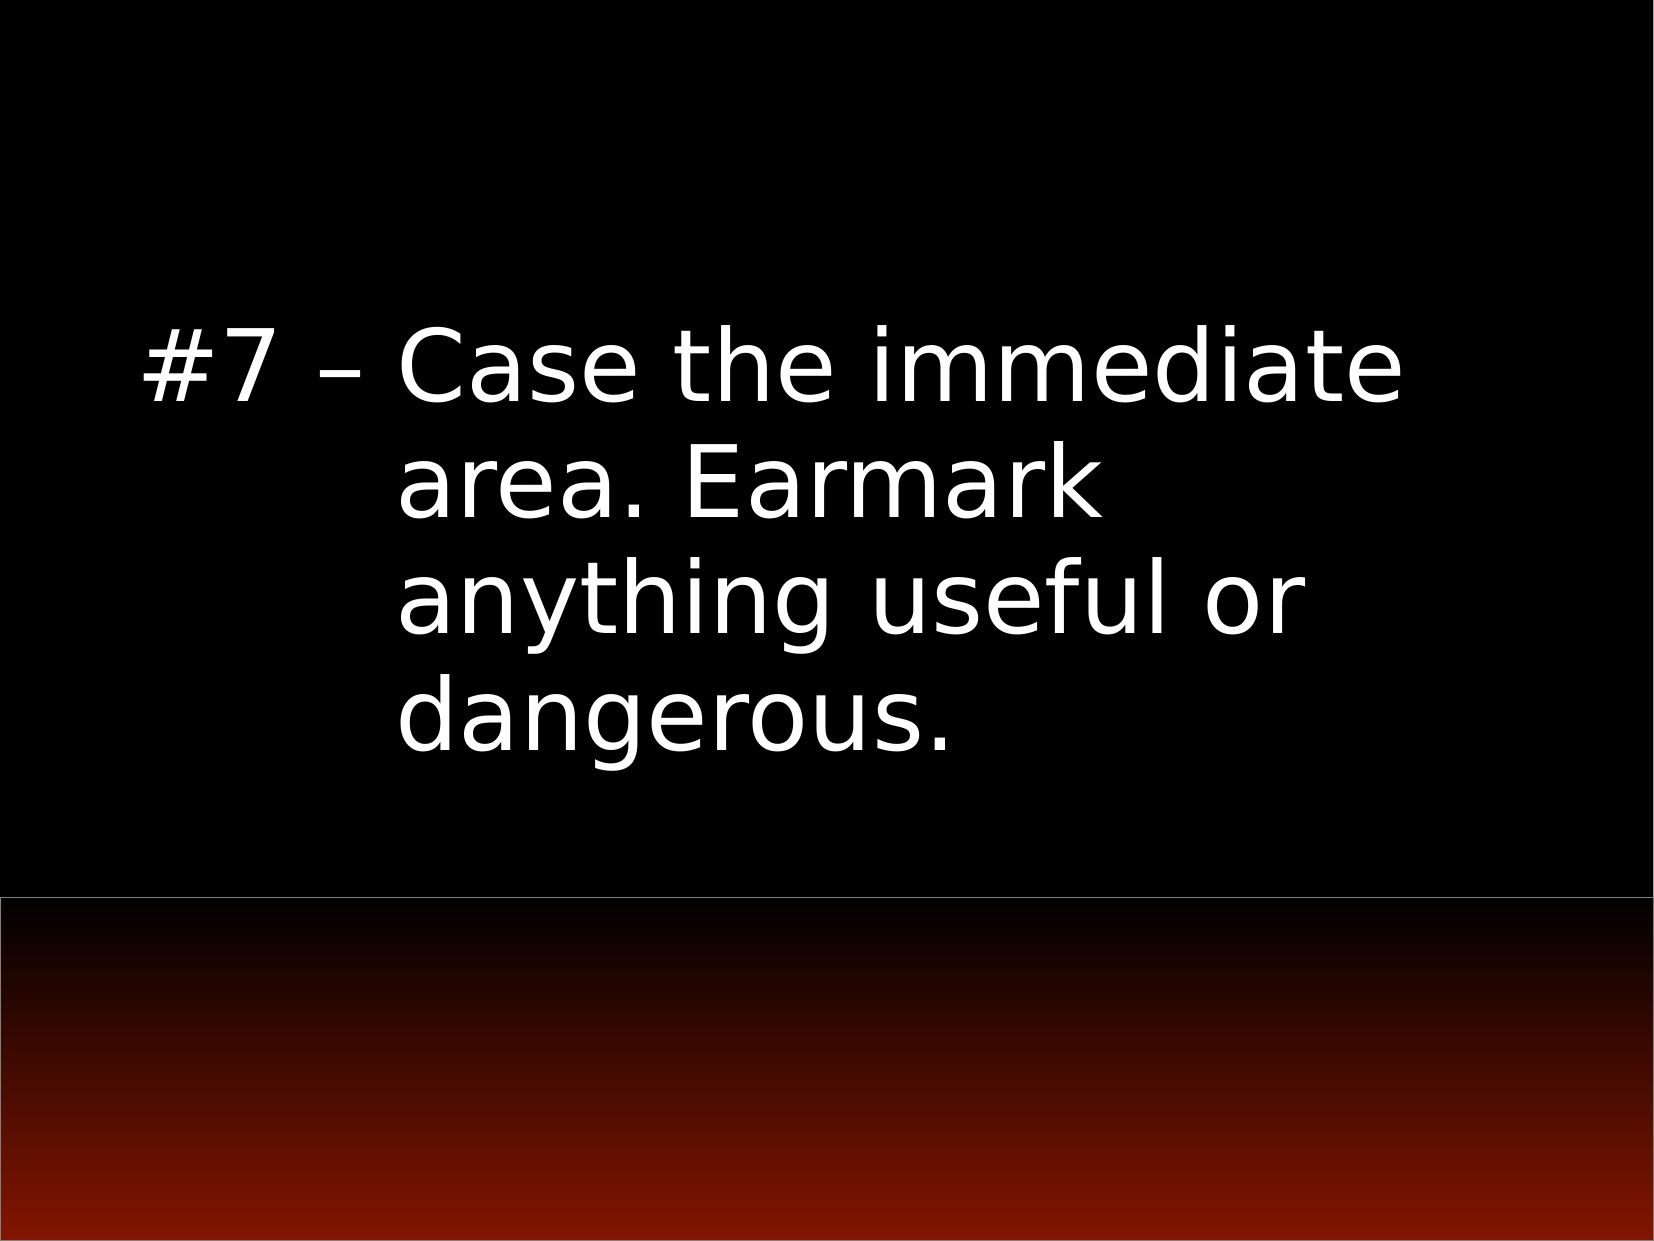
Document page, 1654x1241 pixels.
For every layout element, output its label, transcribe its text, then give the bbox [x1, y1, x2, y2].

text_box #7 – Case the immediate area. Earmark anything useful or dangerous. [76, 301, 1554, 782]
